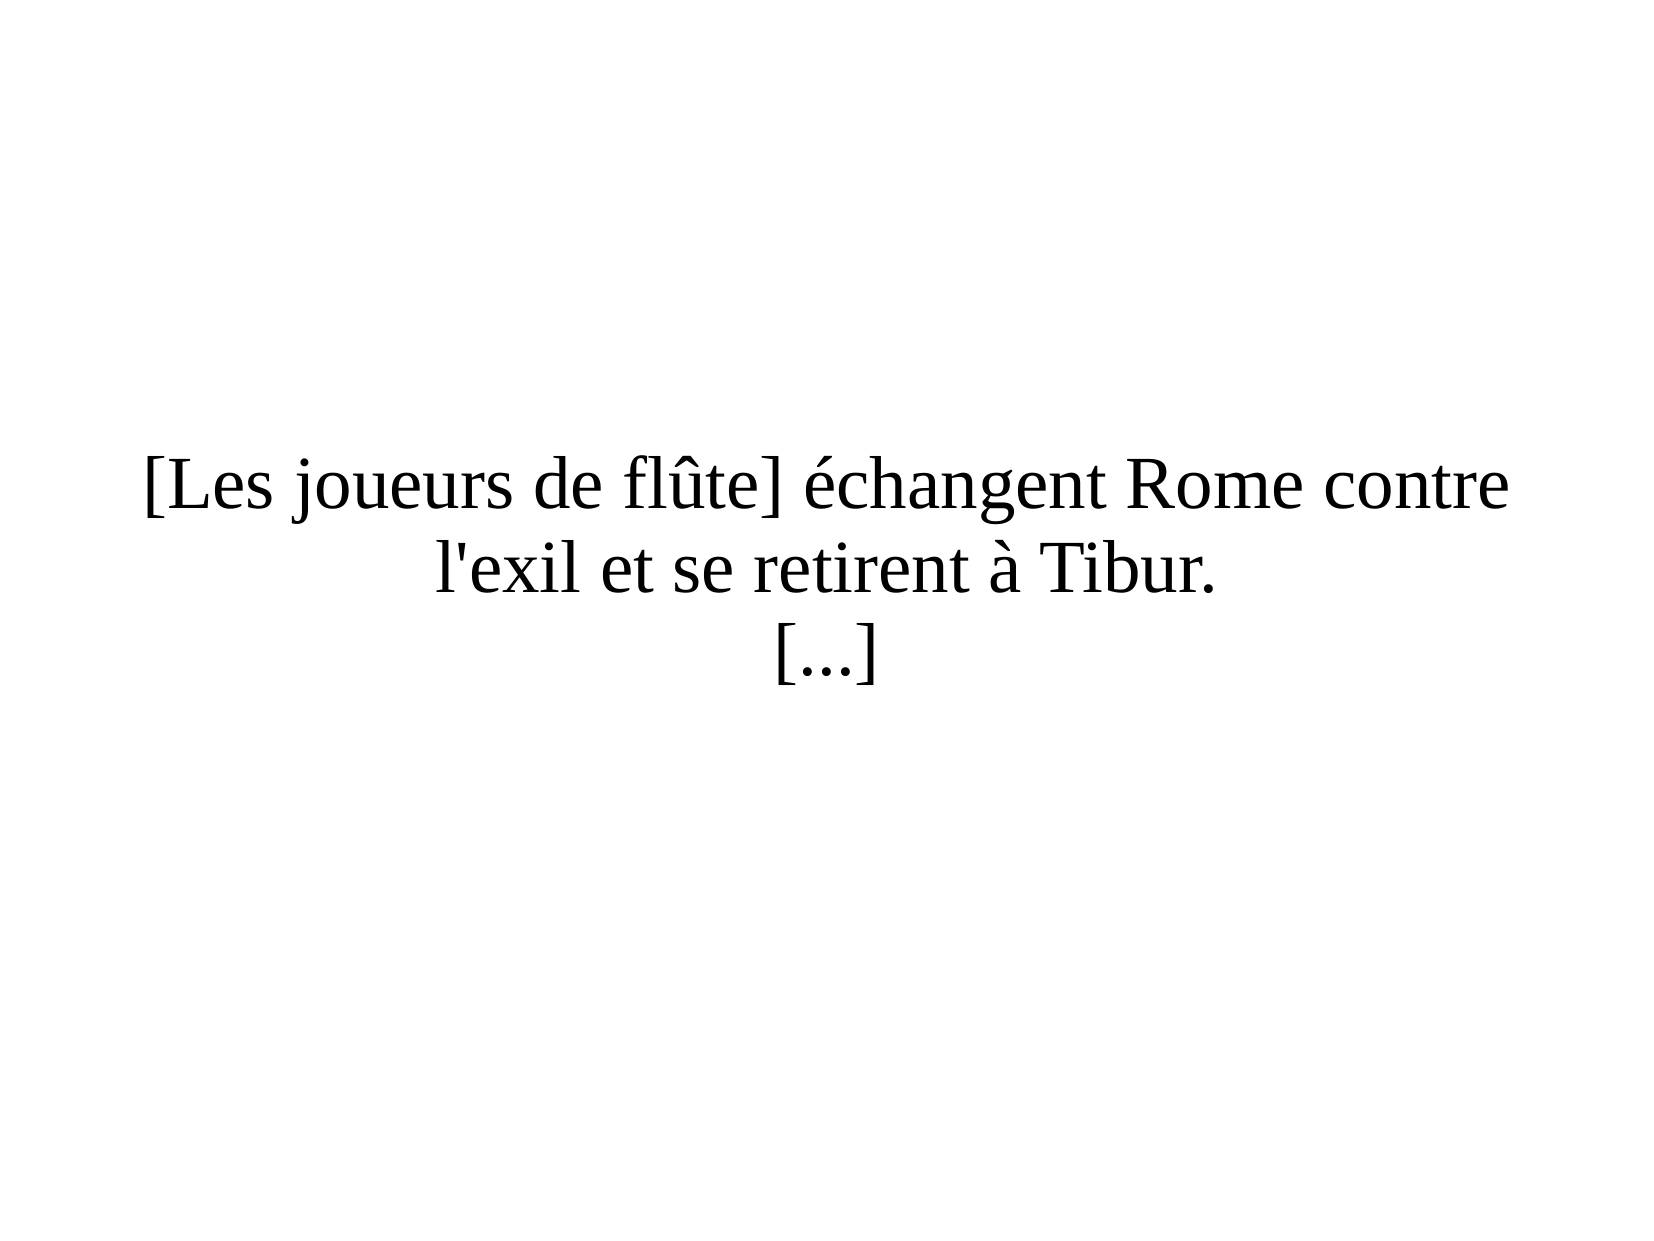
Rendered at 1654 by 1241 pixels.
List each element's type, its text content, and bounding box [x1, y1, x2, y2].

subtitle [Les joueurs de flûte] échangent Rome contre l'exil et se retirent à Tibur. [...] [82, 49, 1571, 1010]
